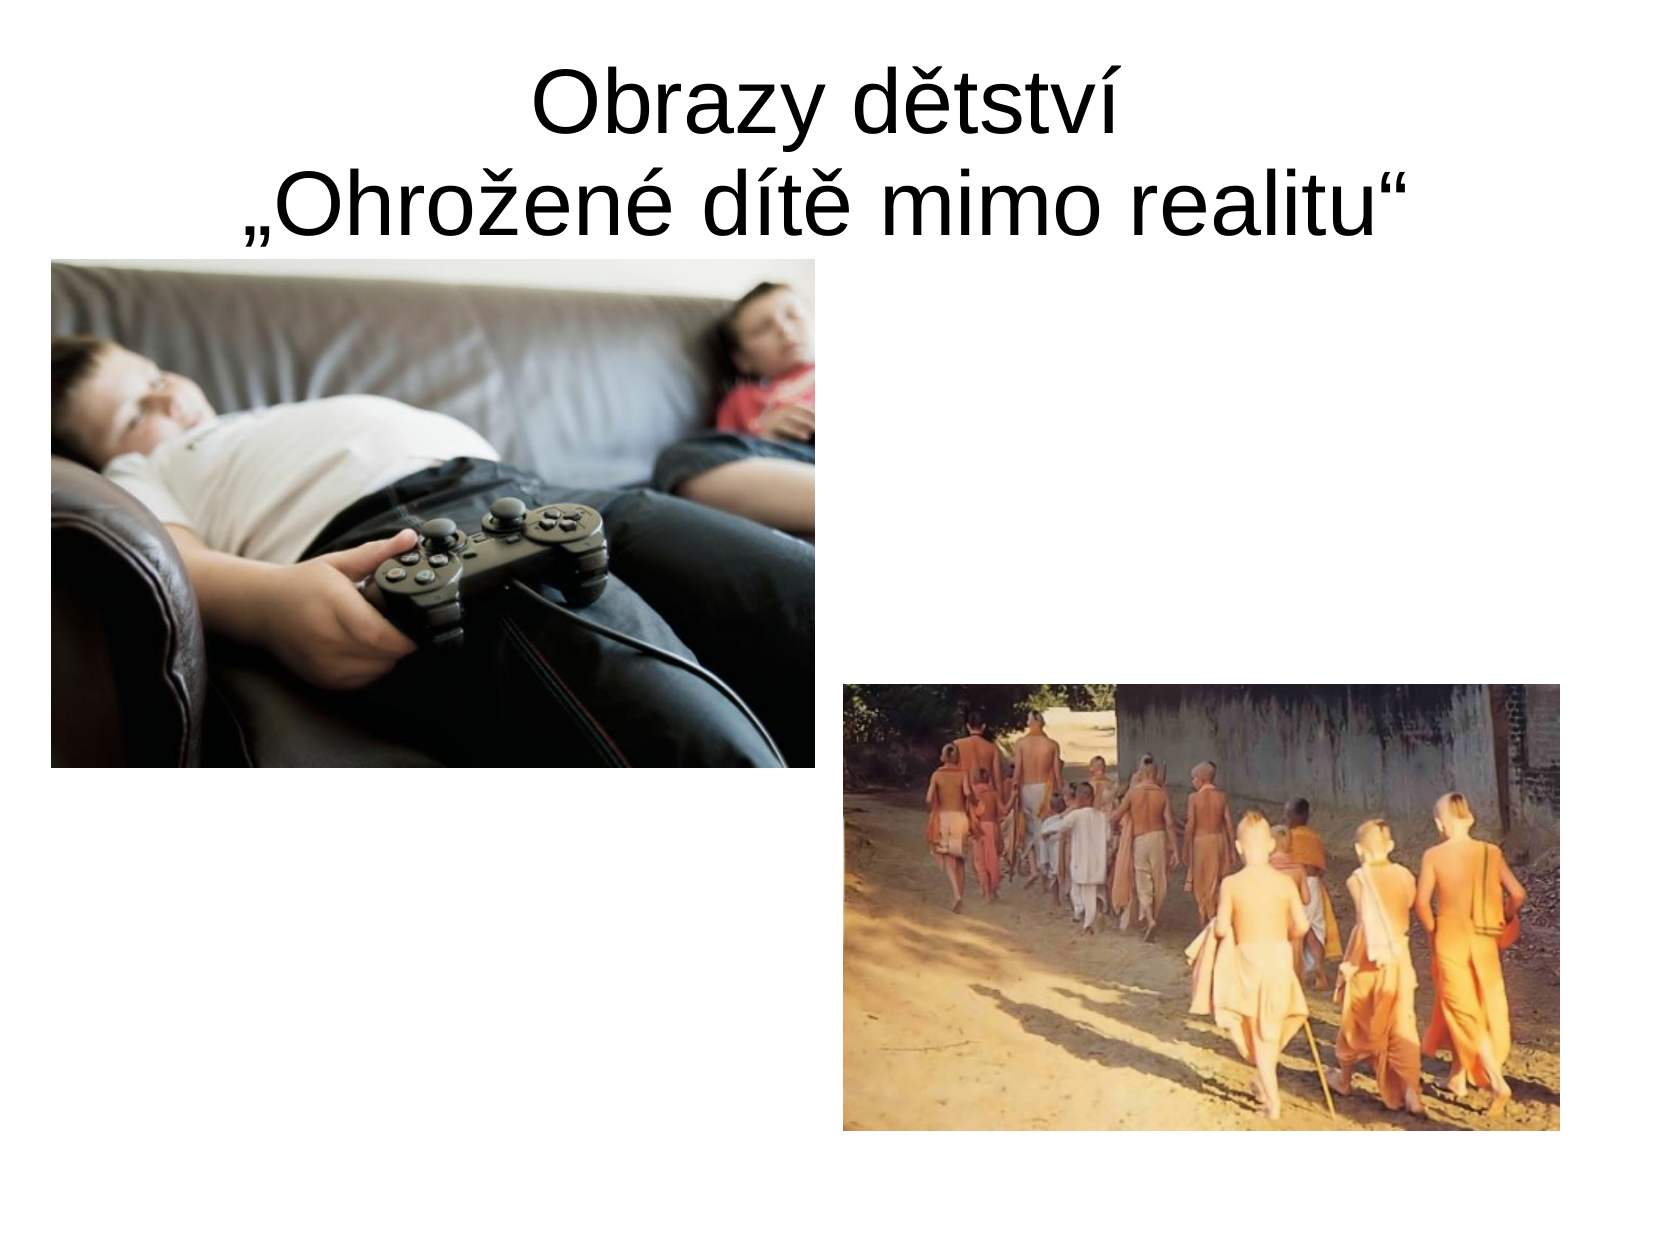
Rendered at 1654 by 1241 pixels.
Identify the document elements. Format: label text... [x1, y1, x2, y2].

picture [843, 684, 1560, 1131]
picture [51, 259, 815, 768]
title Obrazy dětství „Ohrožené dítě mimo realitu“ [82, 49, 1571, 257]
